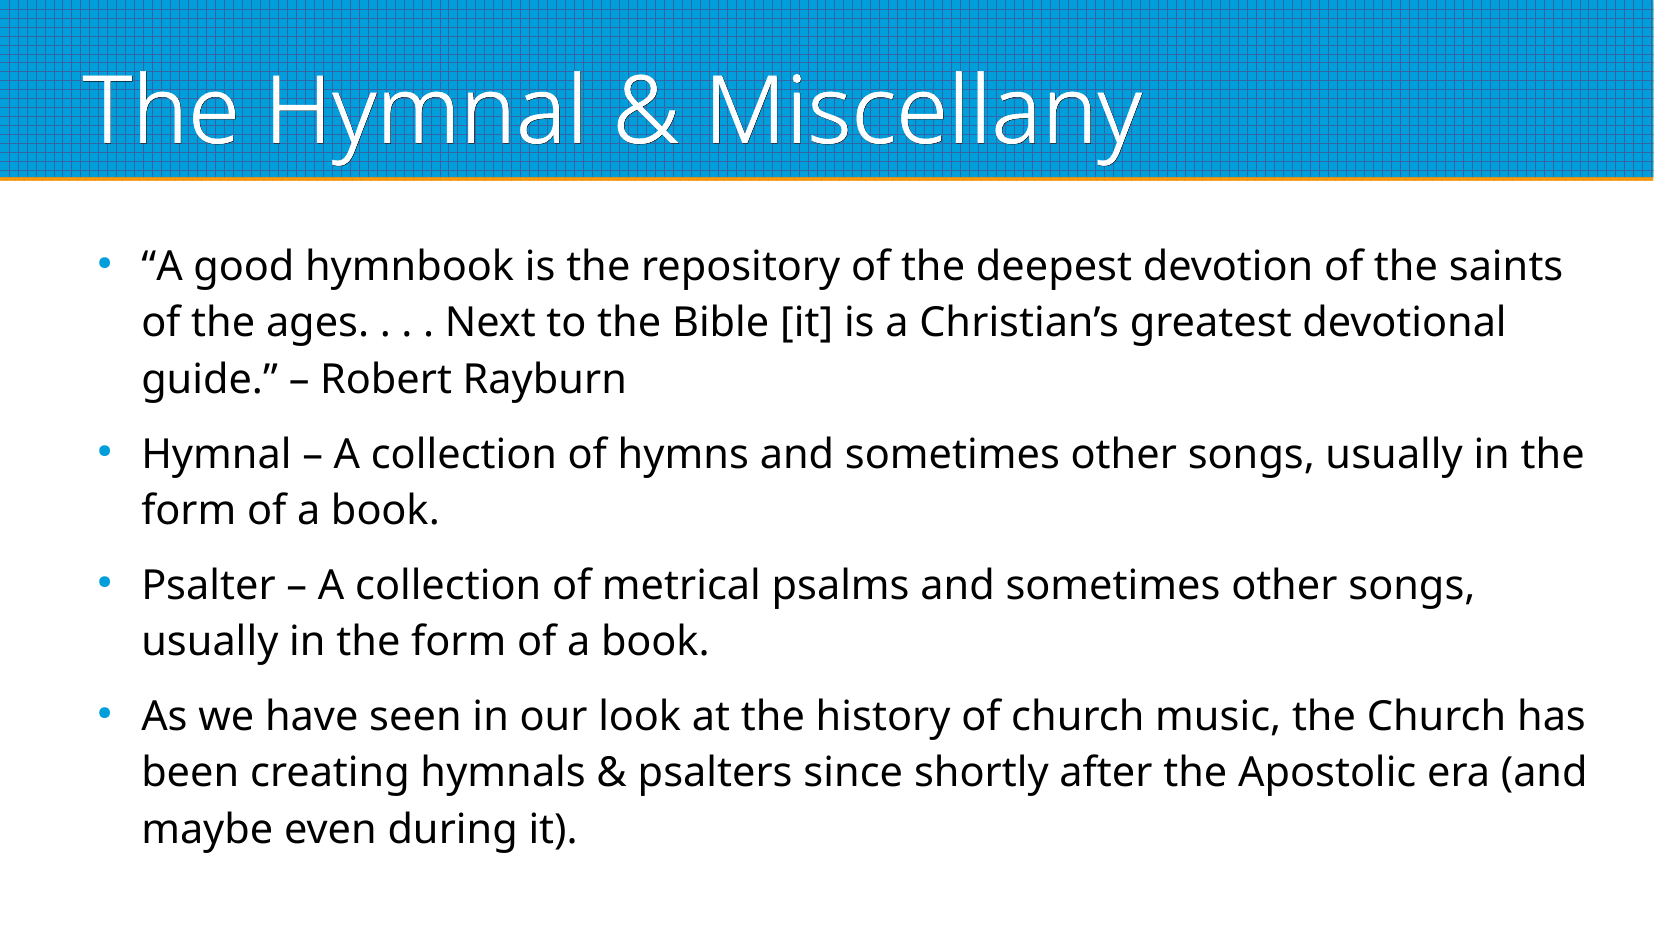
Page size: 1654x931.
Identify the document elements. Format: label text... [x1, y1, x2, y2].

title The Hymnal & Miscellany [82, 14, 1571, 171]
list “A good hymnbook is the repository of the deepest devotion of the saints of the ages. . . . Next to the Bible [it] is a Christian’s greatest devotional guide.” – Robert Rayburn Hymnal – A collection of hymns and sometimes other songs, usually in the form of a book. Psalter – A collection of metrical psalms and sometimes other songs, usually in the form of a book. As we have seen in our look at the history of church music, the Church has been creating hymnals & psalters since shortly after the Apostolic era (and maybe even during it). [82, 236, 1613, 863]
